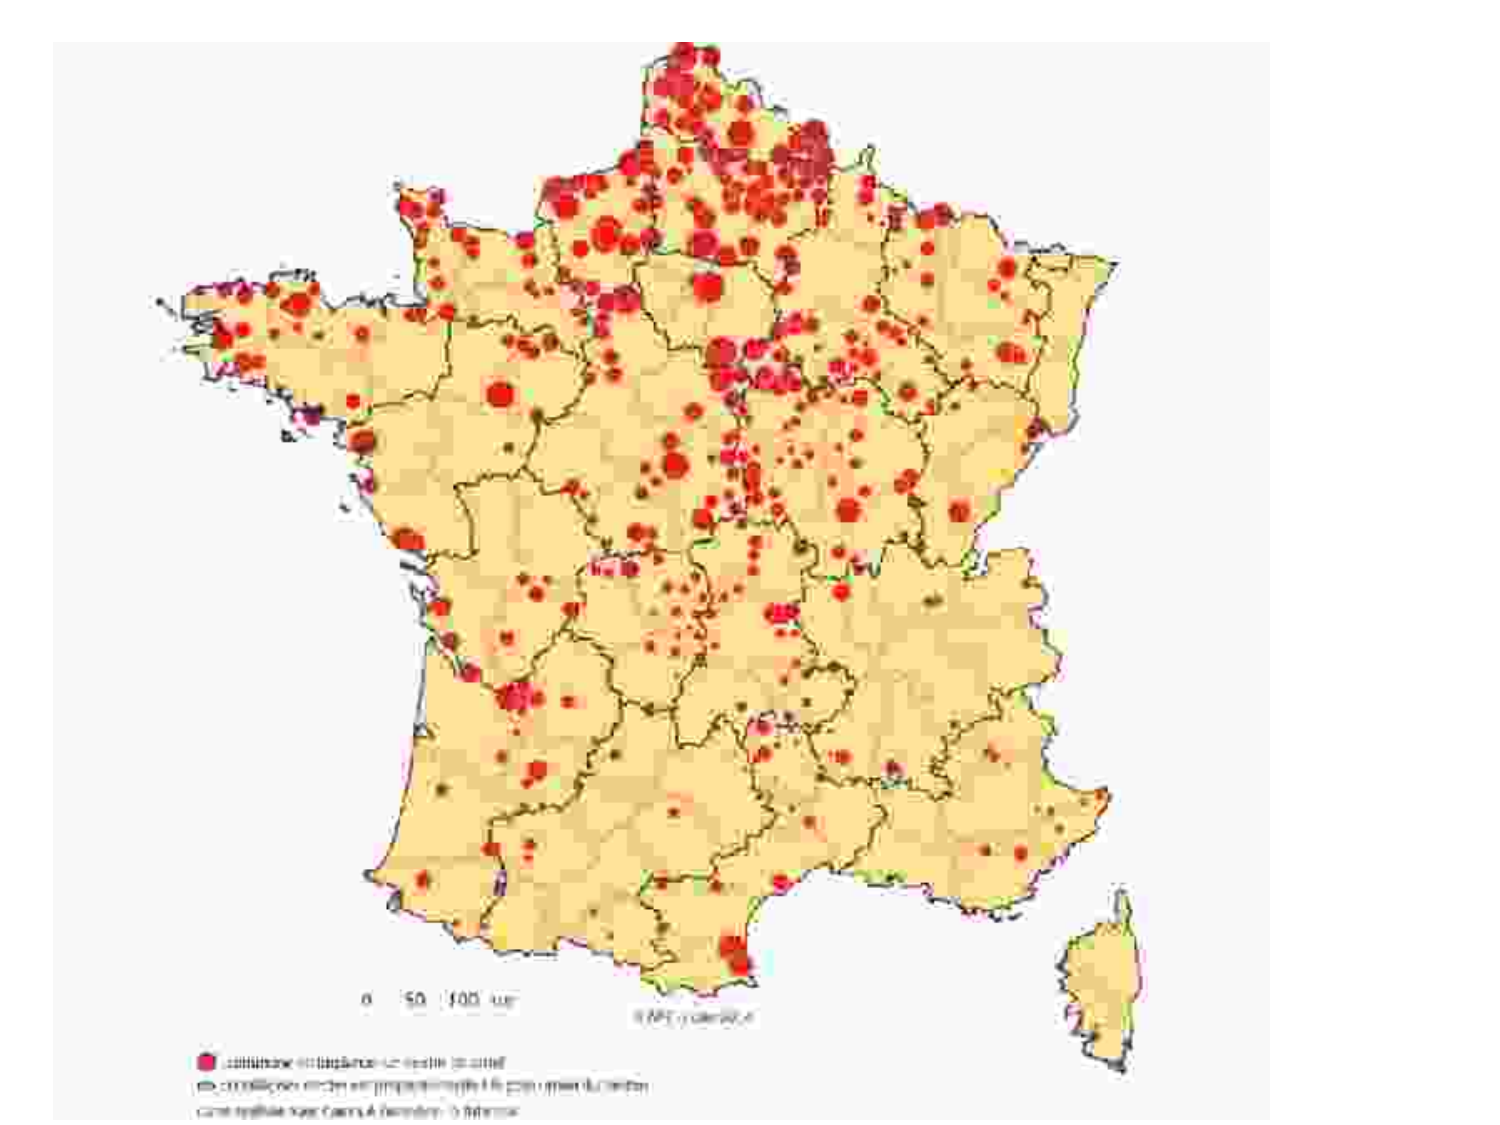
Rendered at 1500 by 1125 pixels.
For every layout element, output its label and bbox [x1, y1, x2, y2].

picture [53, 42, 1270, 1120]
